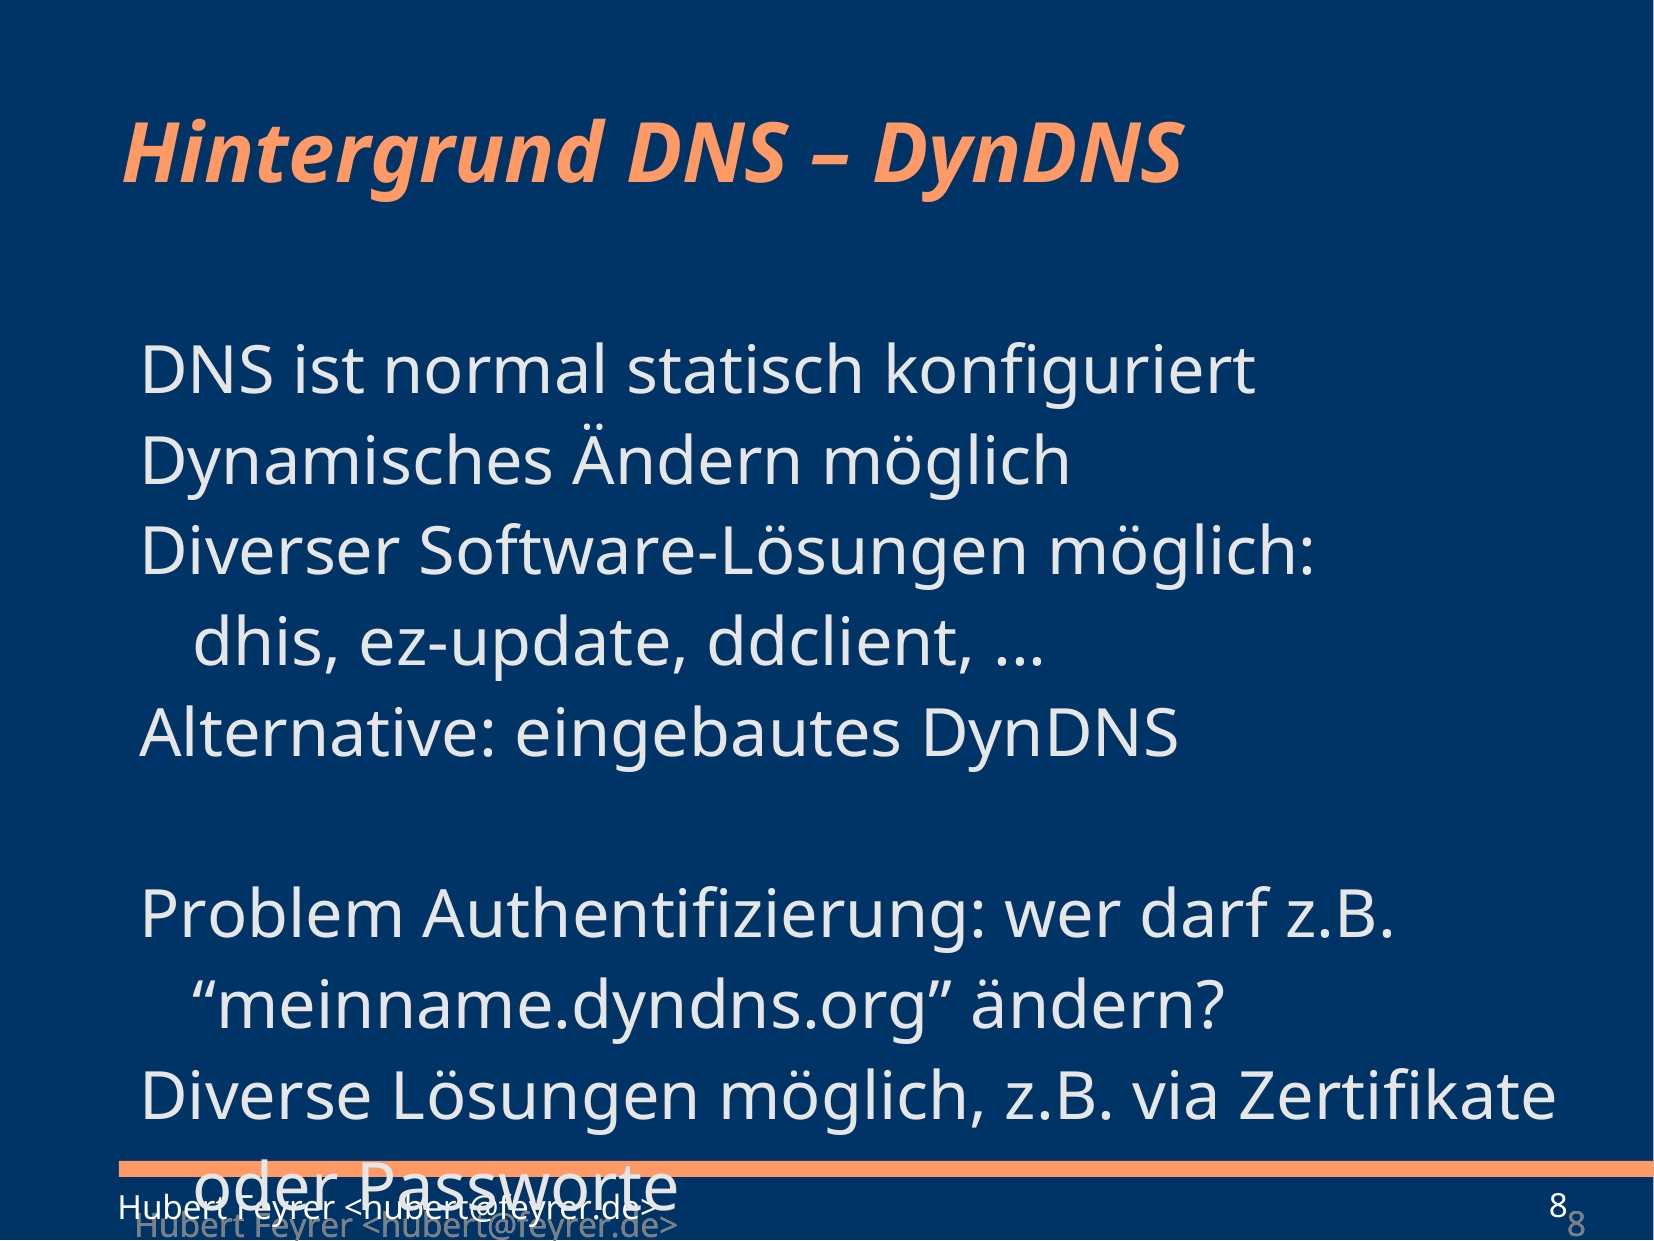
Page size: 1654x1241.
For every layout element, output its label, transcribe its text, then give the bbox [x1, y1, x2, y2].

list DNS ist normal statisch konfiguriert Dynamisches Ändern möglich Diverser Software-Lösungen möglich: dhis, ez-update, ddclient, ... Alternative: eingebautes DynDNS Problem Authentifizierung: wer darf z.B. “meinname.dyndns.org” ändern? Diverse Lösungen möglich, z.B. via Zertifikate oder Passworte [121, 322, 1561, 1128]
title Hintergrund DNS – DynDNS [121, 46, 1534, 254]
